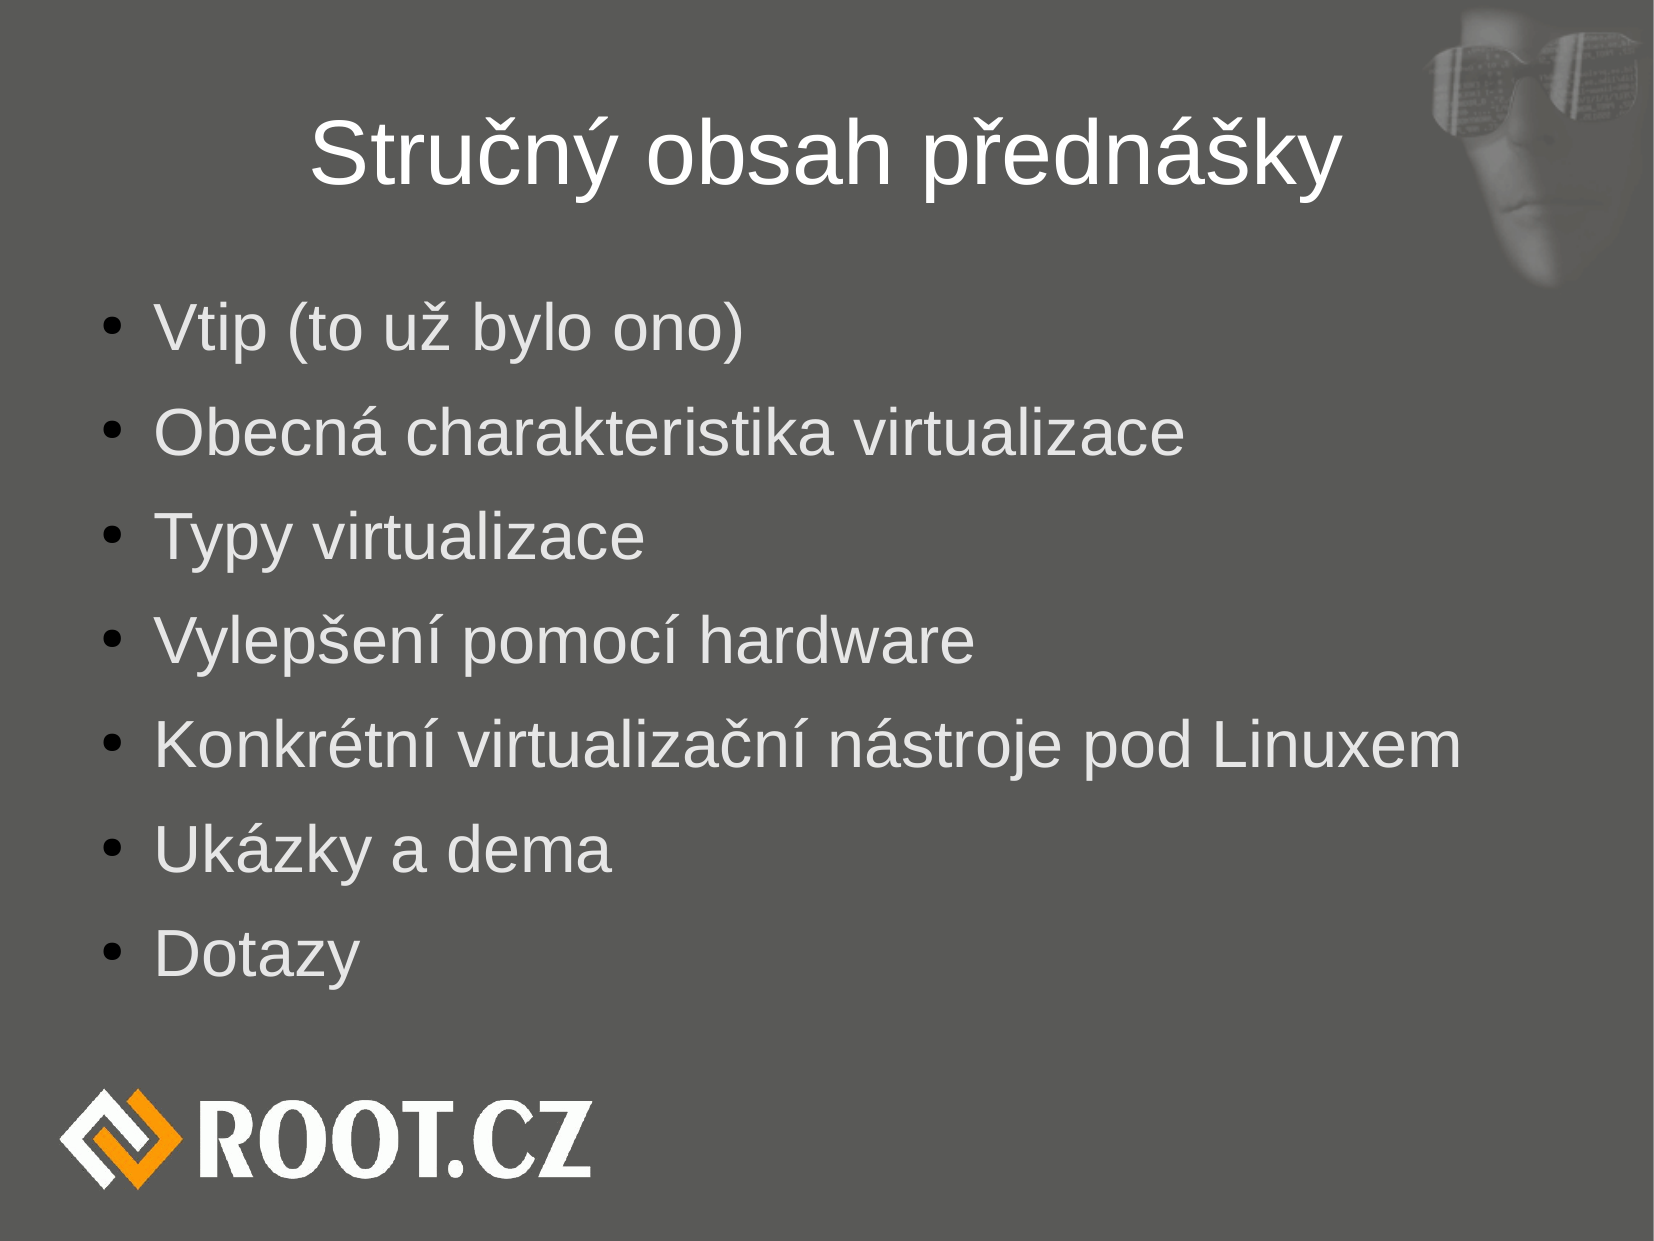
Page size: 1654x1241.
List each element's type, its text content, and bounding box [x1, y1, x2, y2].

picture [0, 0, 1654, 1241]
list Vtip (to už bylo ono) Obecná charakteristika virtualizace Typy virtualizace Vylepšení pomocí hardware Konkrétní virtualizační nástroje pod Linuxem Ukázky a dema Dotazy [82, 290, 1571, 1094]
title Stručný obsah přednášky [82, 56, 1571, 250]
